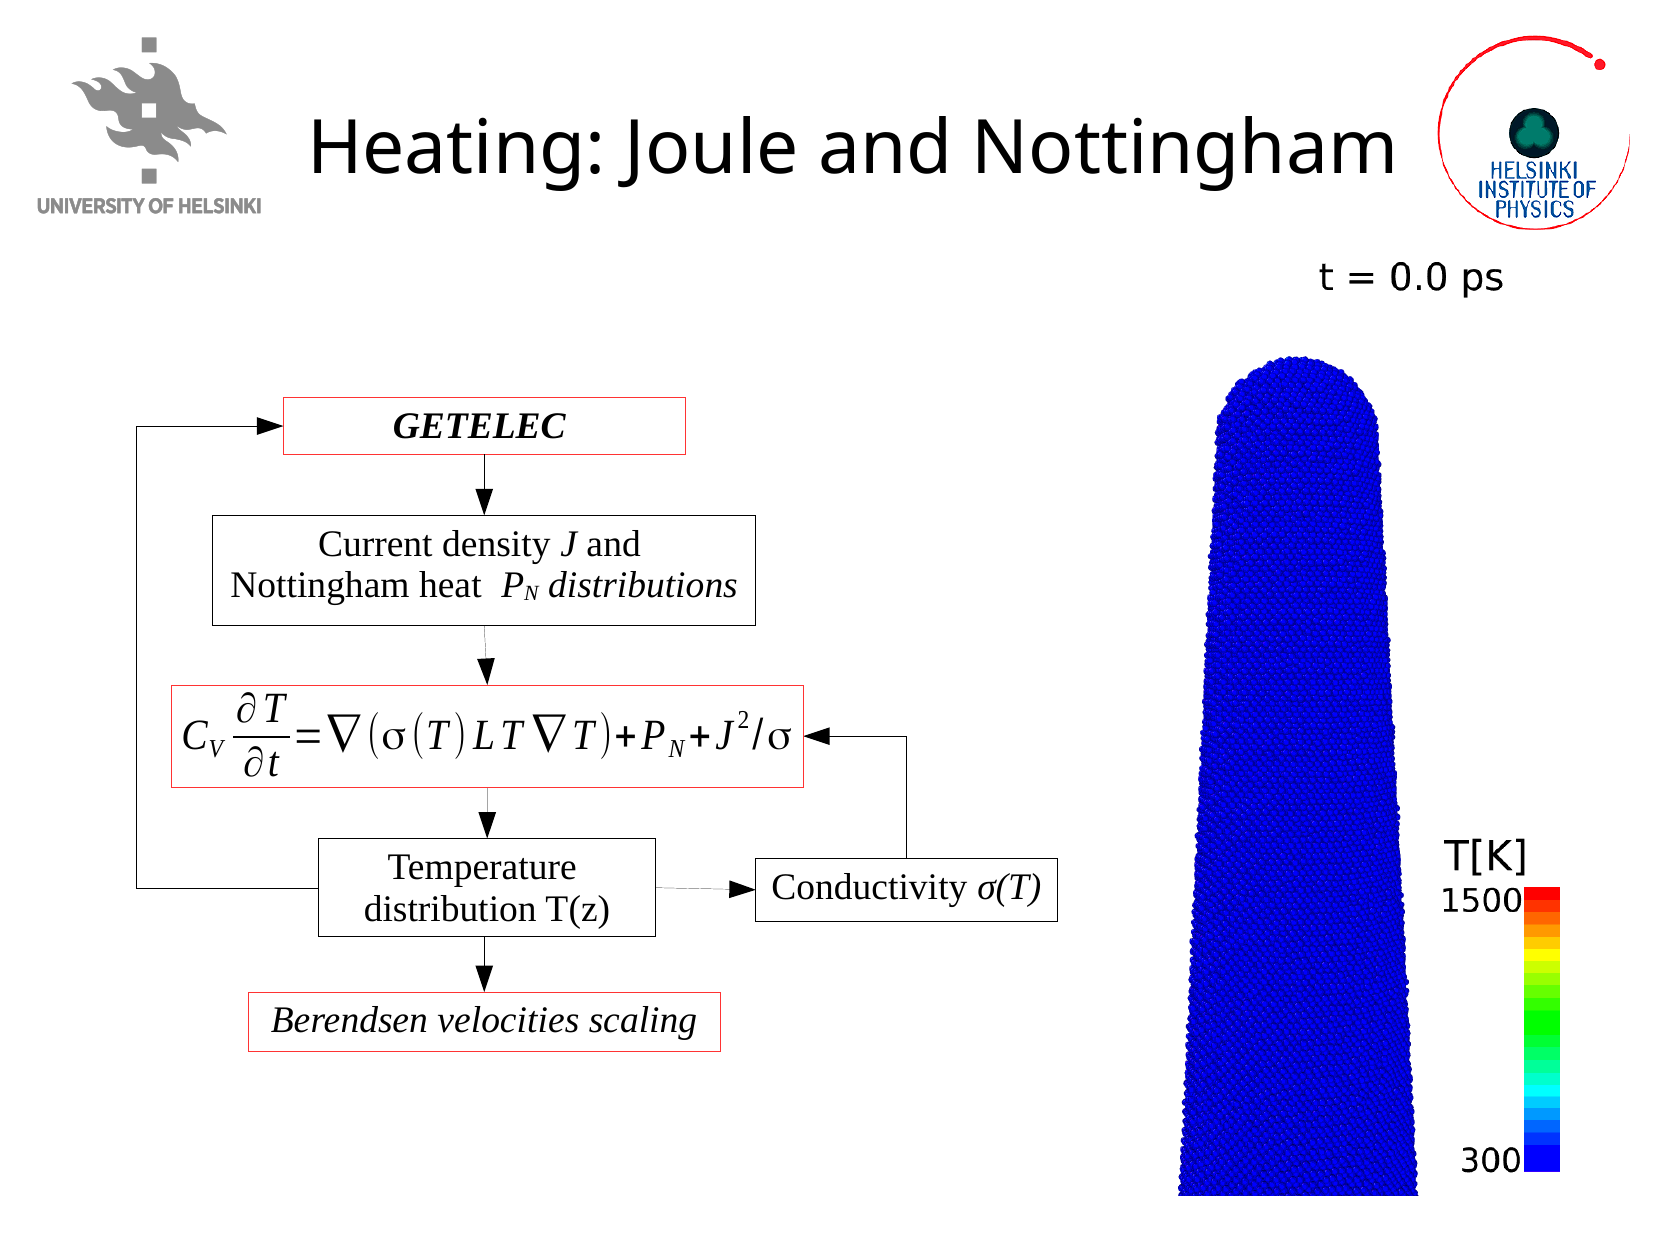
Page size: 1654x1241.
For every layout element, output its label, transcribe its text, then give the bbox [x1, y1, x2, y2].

picture [23, 23, 275, 229]
picture [1437, 35, 1630, 230]
chart [171, 685, 804, 788]
text_box Berendsen velocities scaling [248, 992, 721, 1052]
text_box Conductivity σ(Τ) [755, 858, 1058, 922]
picture [1154, 247, 1571, 1196]
text_box GETELEC [283, 397, 686, 455]
title Heating: Joule and Nottingham [274, 40, 1432, 249]
text_box Temperature distribution T(z) [318, 838, 656, 937]
text_box Current density J and Nottingham heat PN distributions [212, 515, 756, 626]
